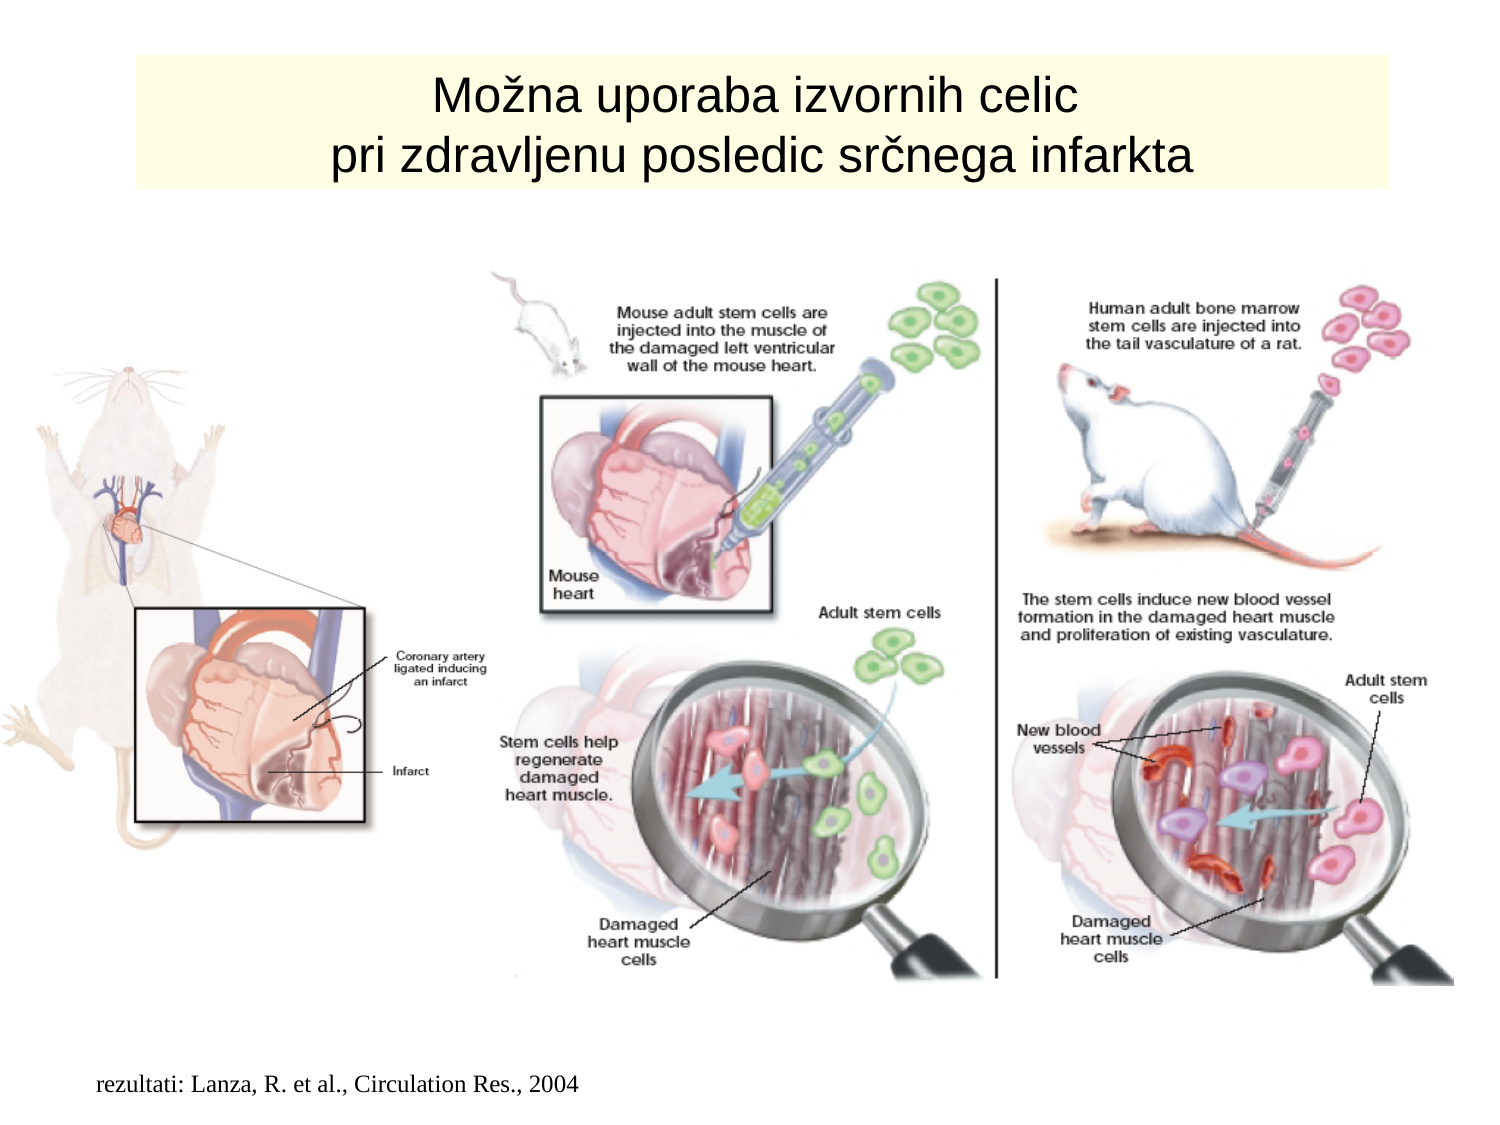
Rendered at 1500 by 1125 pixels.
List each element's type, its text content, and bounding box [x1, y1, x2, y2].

text_box rezultati: Lanza, R. et al., Circulation Res., 2004 [81, 1060, 595, 1105]
picture [0, 267, 1454, 986]
text_box Možna uporaba izvornih celic pri zdravljenu posledic srčnega infarkta [135, 54, 1389, 190]
